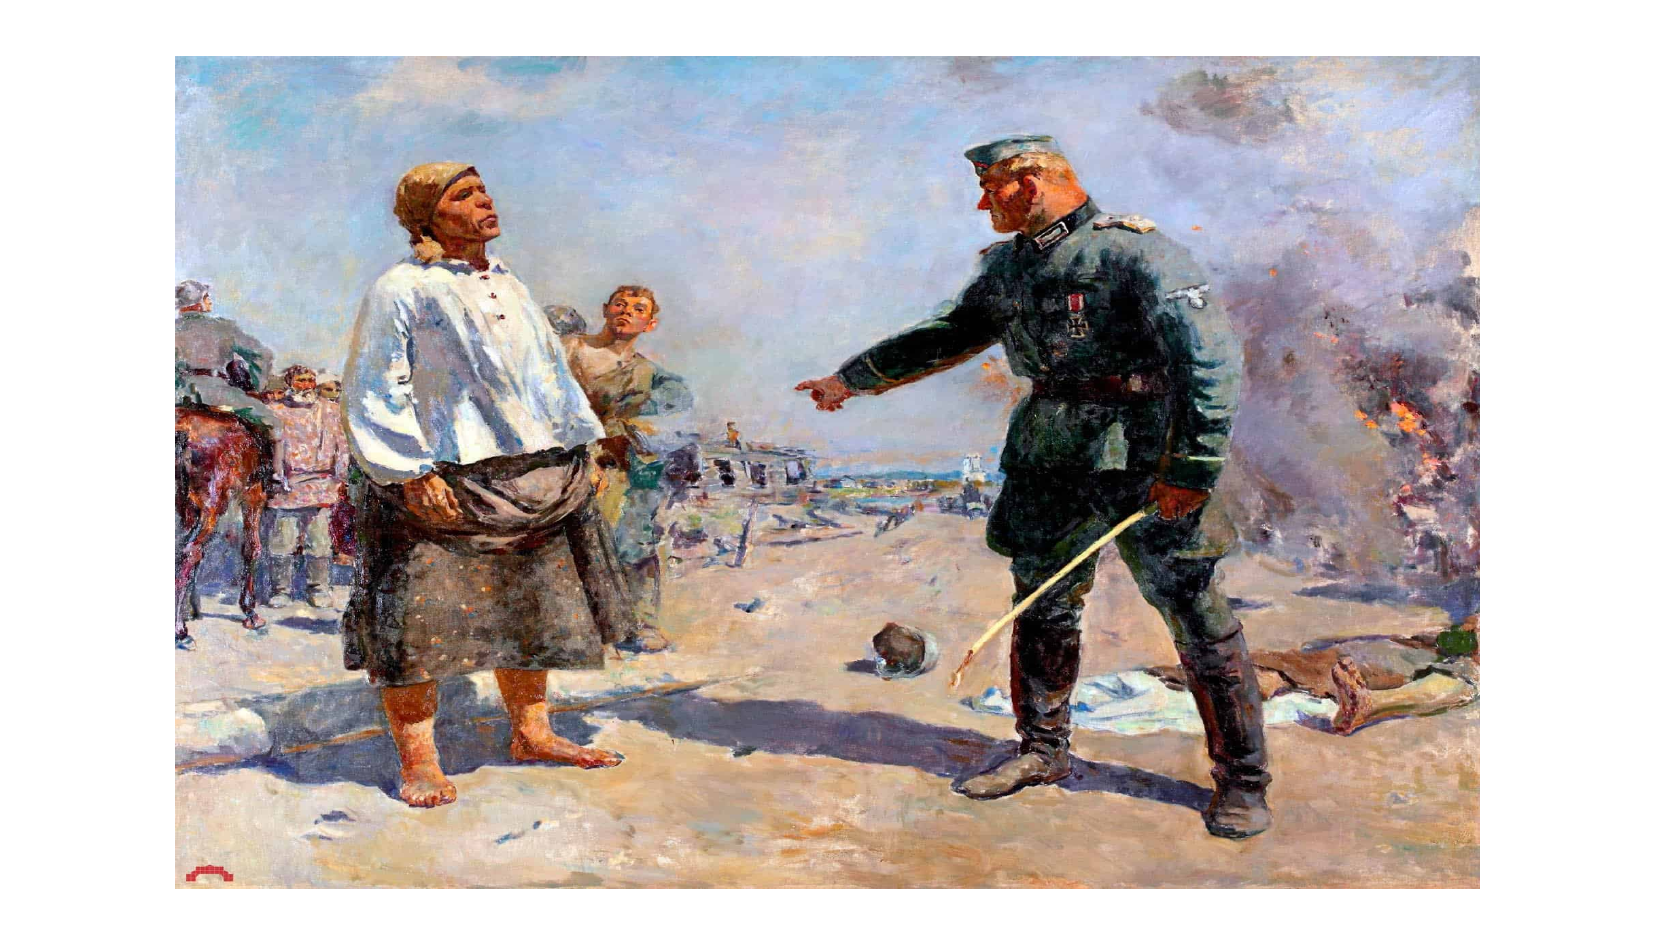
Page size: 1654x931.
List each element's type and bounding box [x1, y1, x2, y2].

picture [175, 56, 1480, 889]
